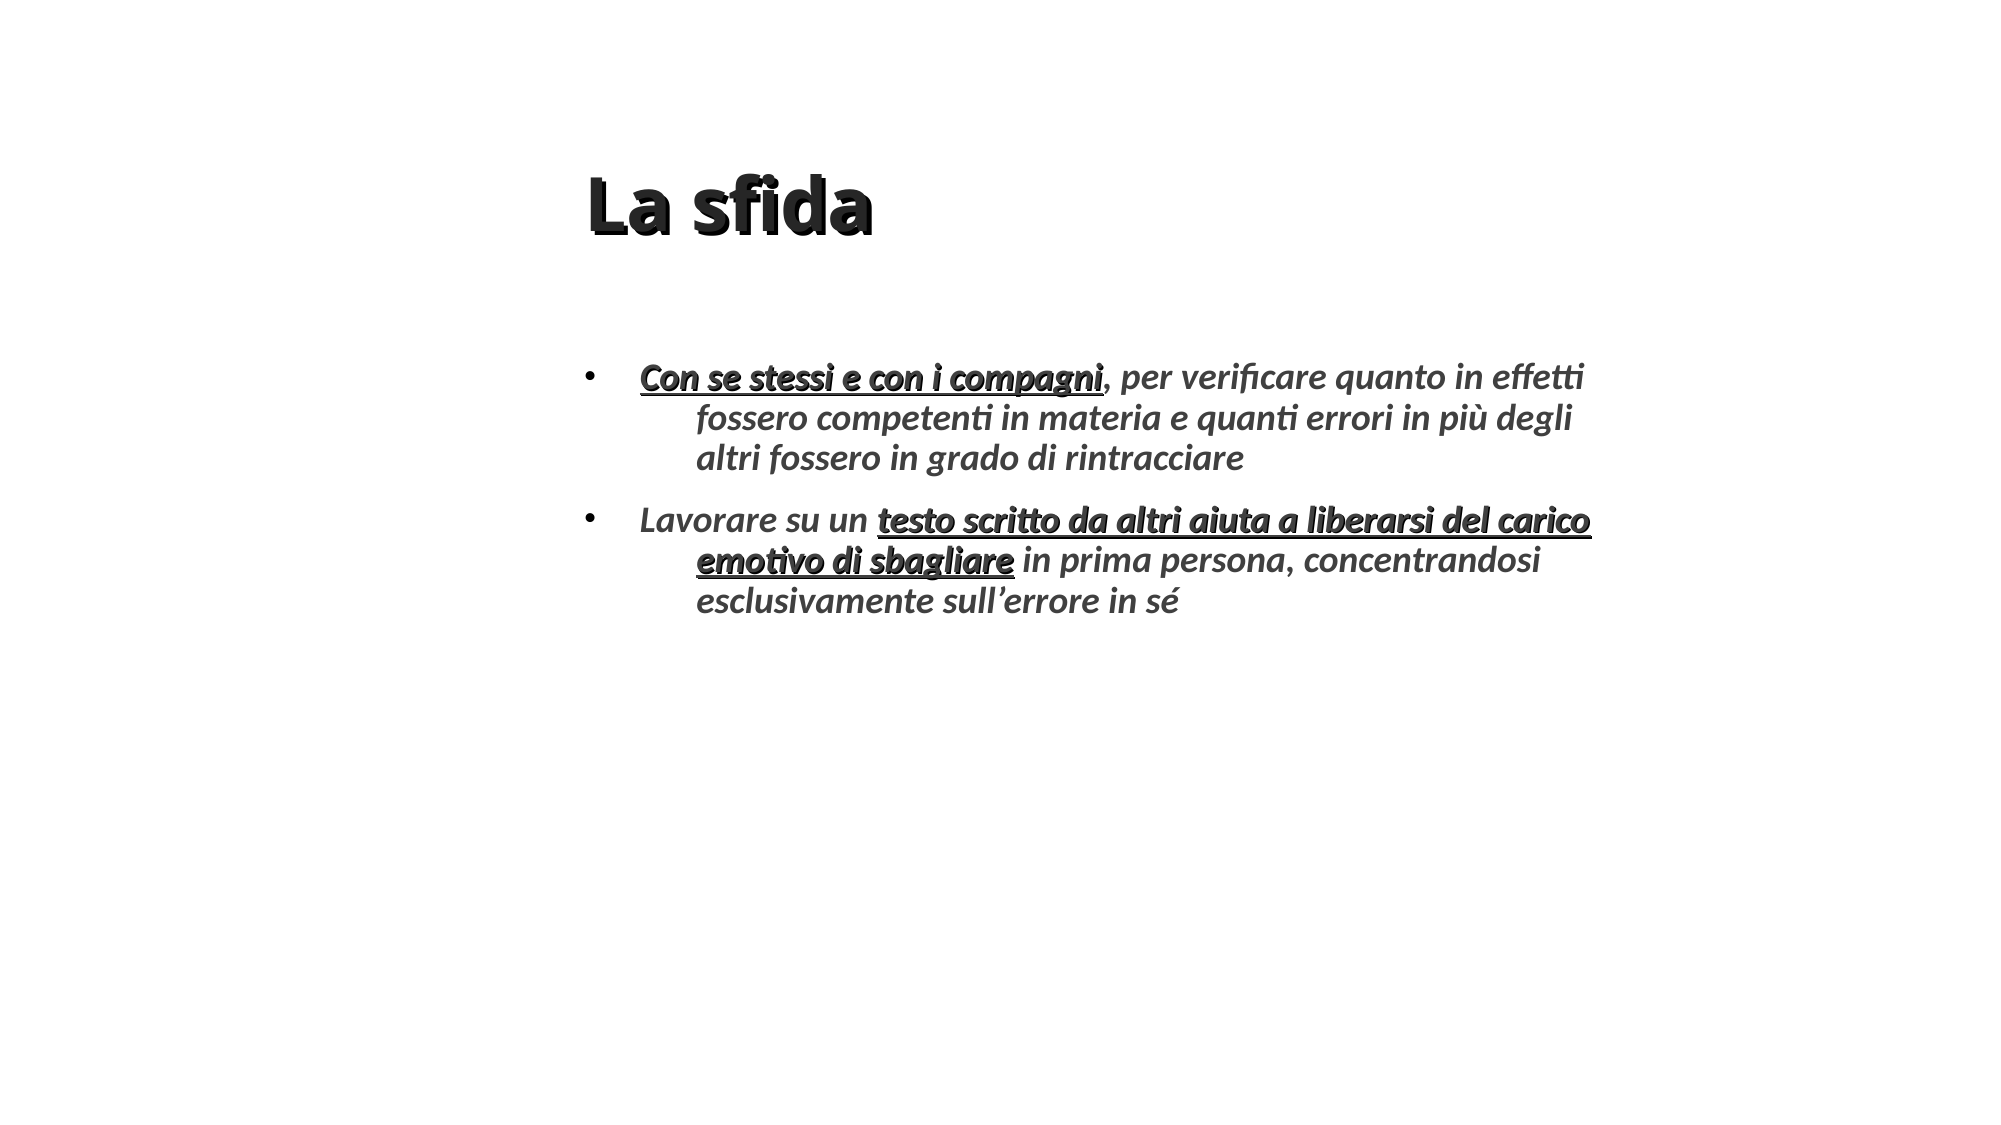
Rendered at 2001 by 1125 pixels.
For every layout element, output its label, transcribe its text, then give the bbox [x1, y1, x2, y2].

list Con se stessi e con i compagni, per verificare quanto in effetti fossero competenti in materia e quanti errori in più degli altri fossero in grado di rintracciare Lavorare su un testo scritto da altri aiuta a liberarsi del carico emotivo di sbagliare in prima persona, concentrandosi esclusivamente sull’errore in sé [568, 350, 1651, 970]
title La sfida [569, 102, 1651, 313]
